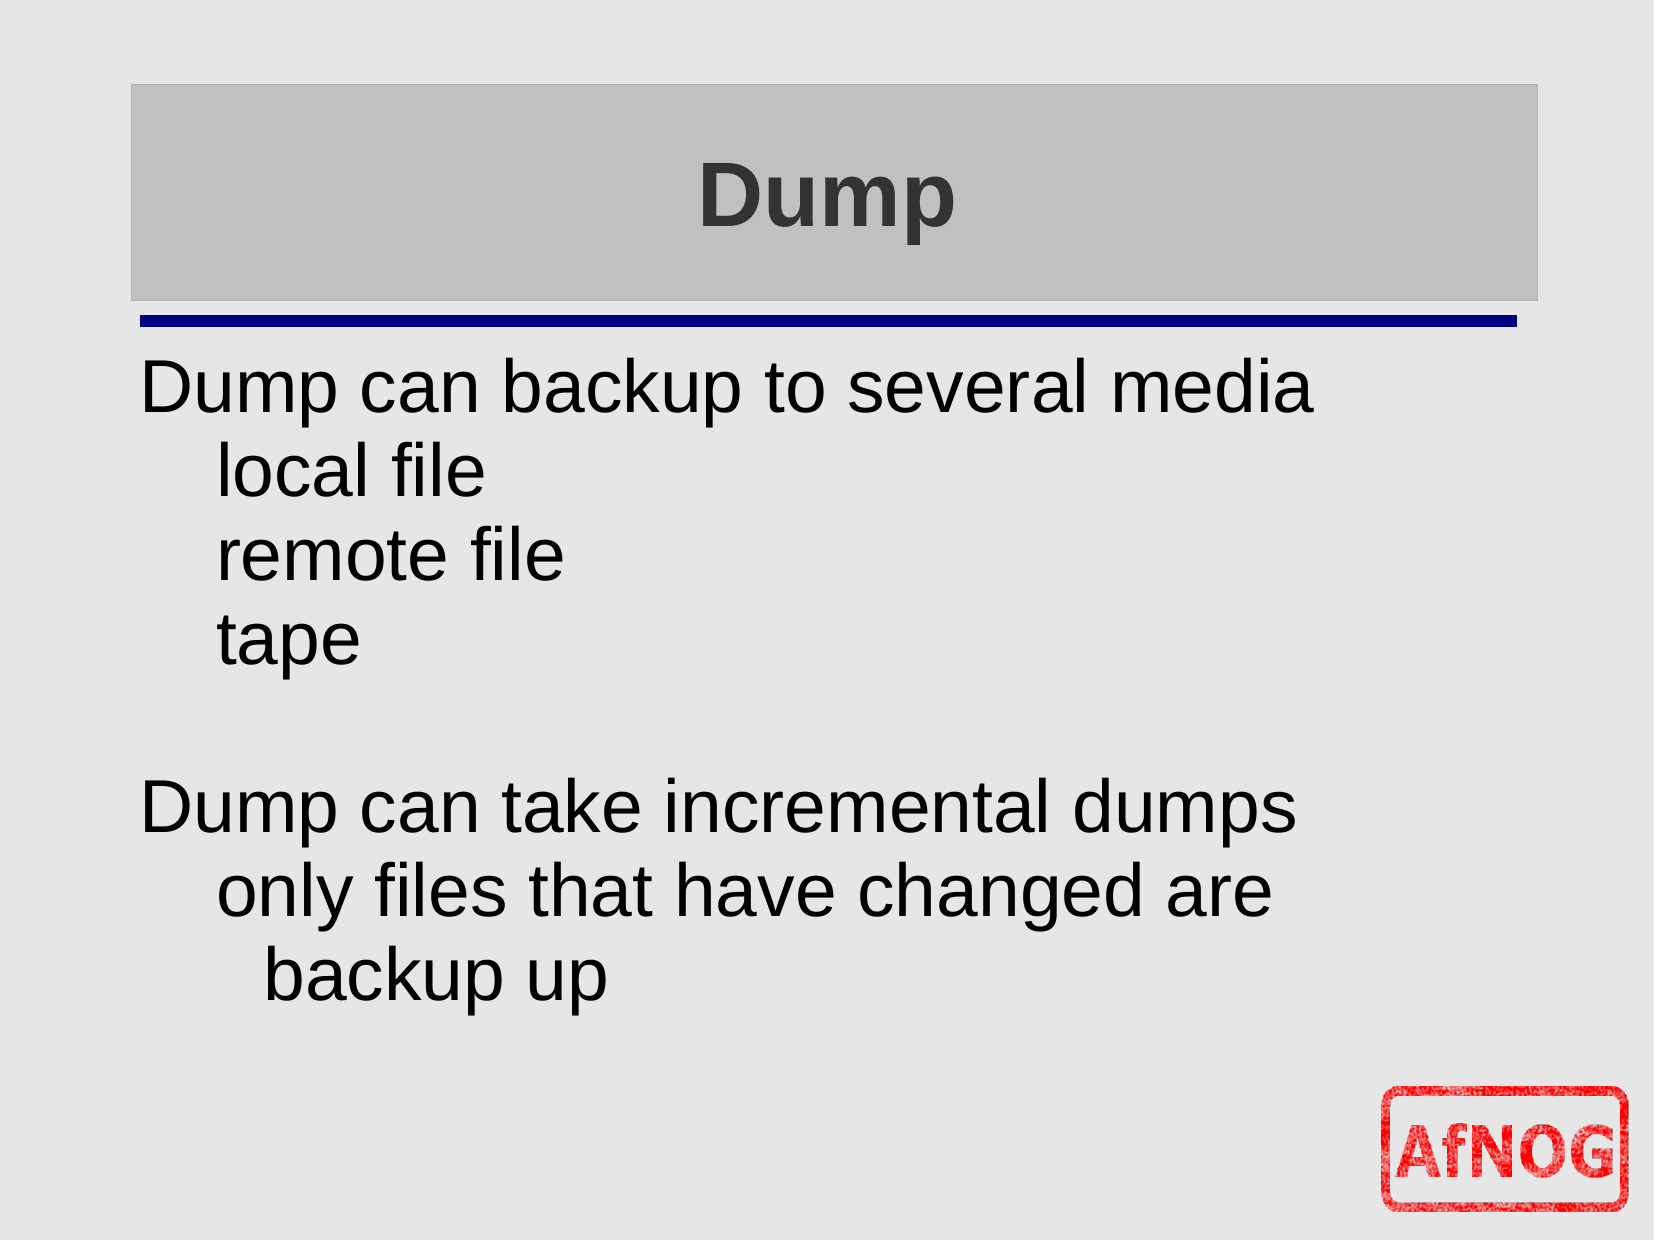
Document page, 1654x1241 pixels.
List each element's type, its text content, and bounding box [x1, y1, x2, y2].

picture [1381, 1085, 1629, 1212]
list Dump can backup to several media local file remote file tape Dump can take incremental dumps only files that have changed are backup up [121, 344, 1534, 1127]
title Dump [121, 91, 1534, 299]
